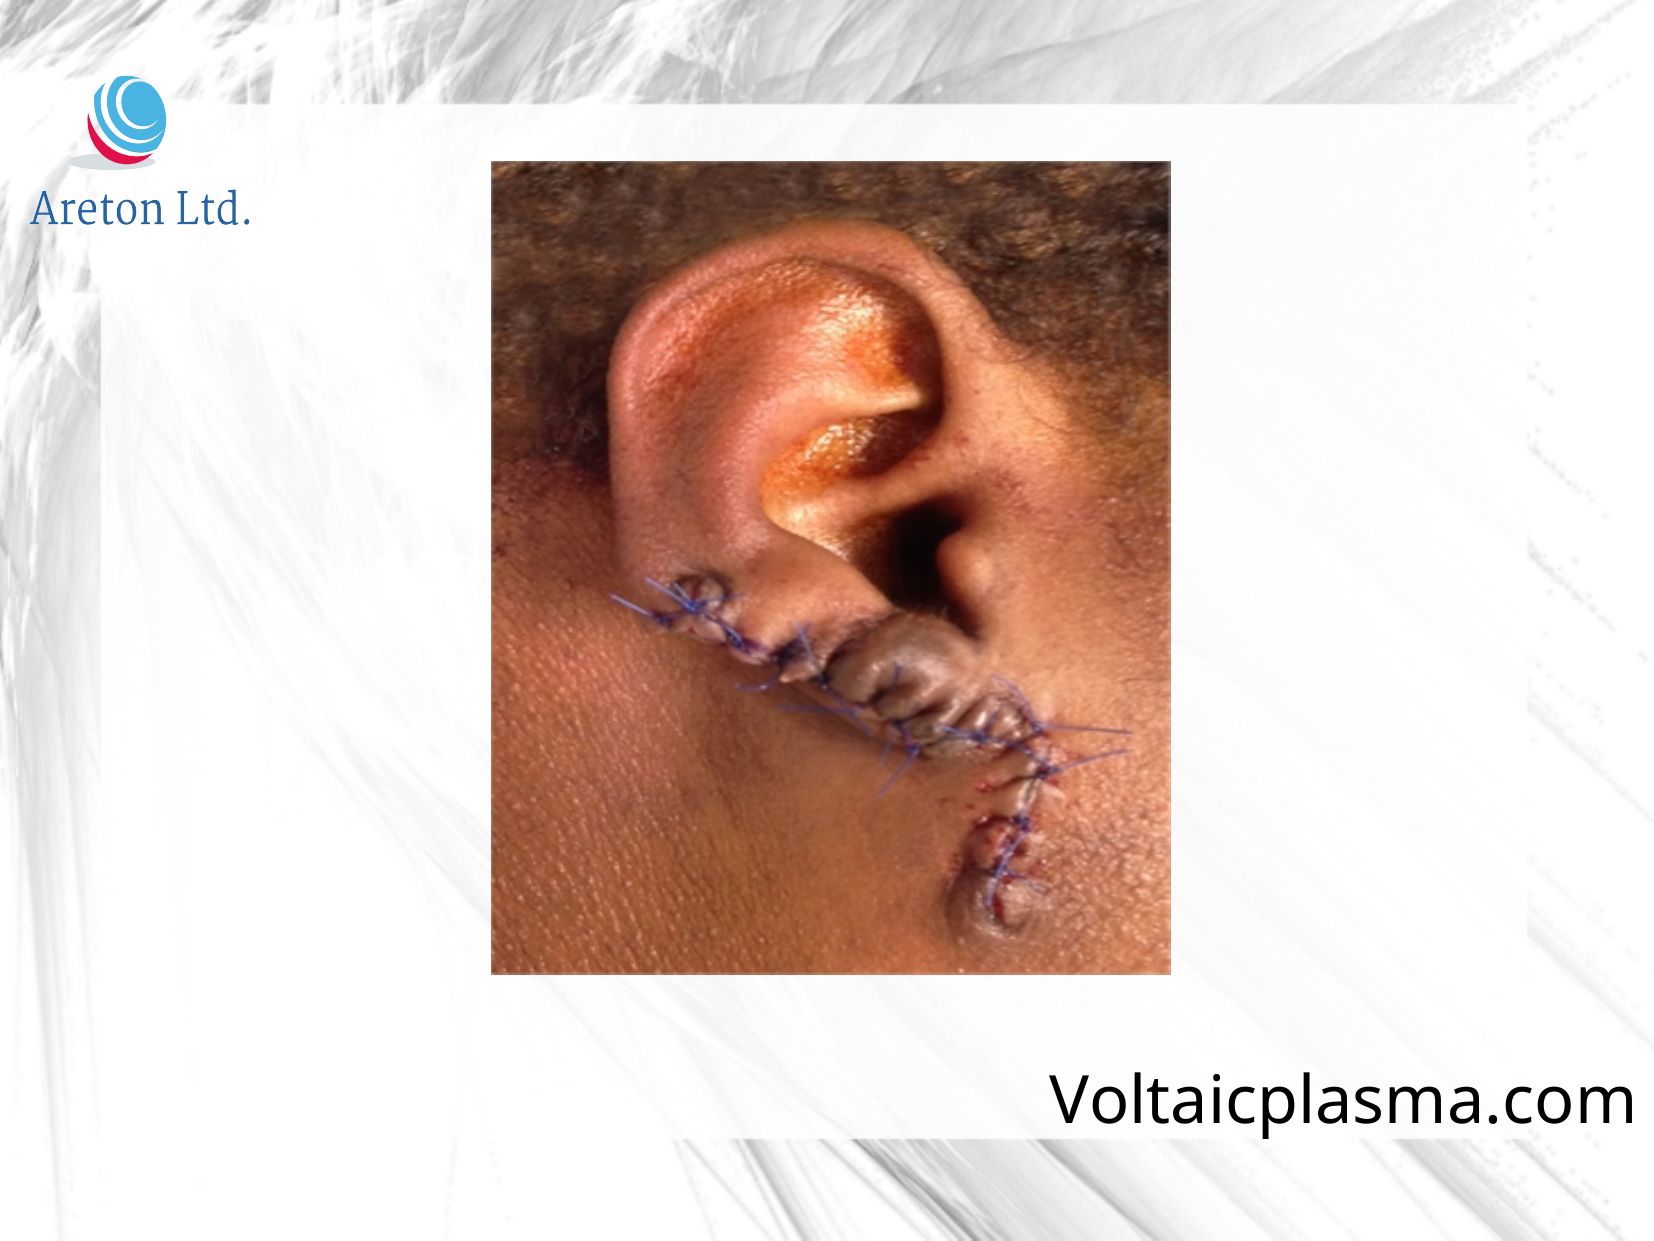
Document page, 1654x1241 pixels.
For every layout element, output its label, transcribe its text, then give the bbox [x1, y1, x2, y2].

picture [0, 0, 1654, 1241]
text_box Voltaicplasma.com [617, 784, 1654, 1241]
